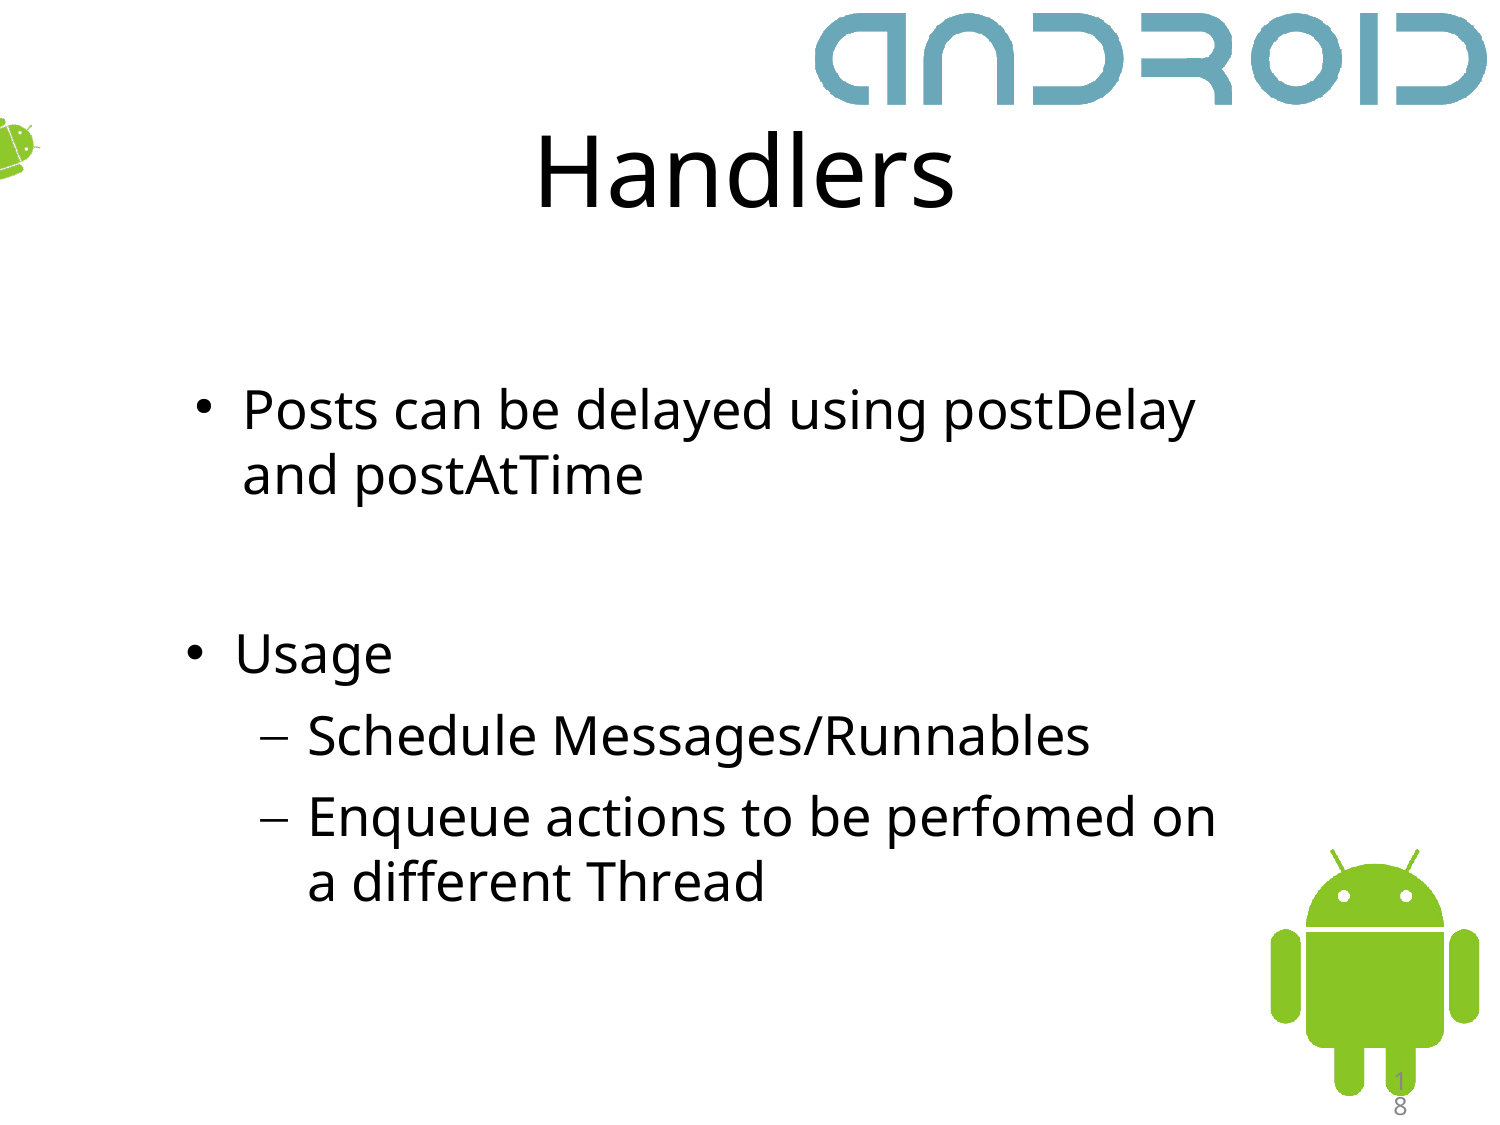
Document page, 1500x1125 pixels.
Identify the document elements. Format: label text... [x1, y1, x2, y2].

title Handlers [27, 72, 1463, 263]
text_box <number> [1378, 1058, 1426, 1104]
text_box Usage Schedule Messages/Runnables Enqueue actions to be perfomed on a different Thread [179, 613, 1445, 980]
text_box Posts can be delayed using postDelay and postAtTime [179, 368, 1289, 513]
picture [808, 9, 1489, 106]
picture [1253, 837, 1500, 1125]
picture [0, 103, 27, 198]
